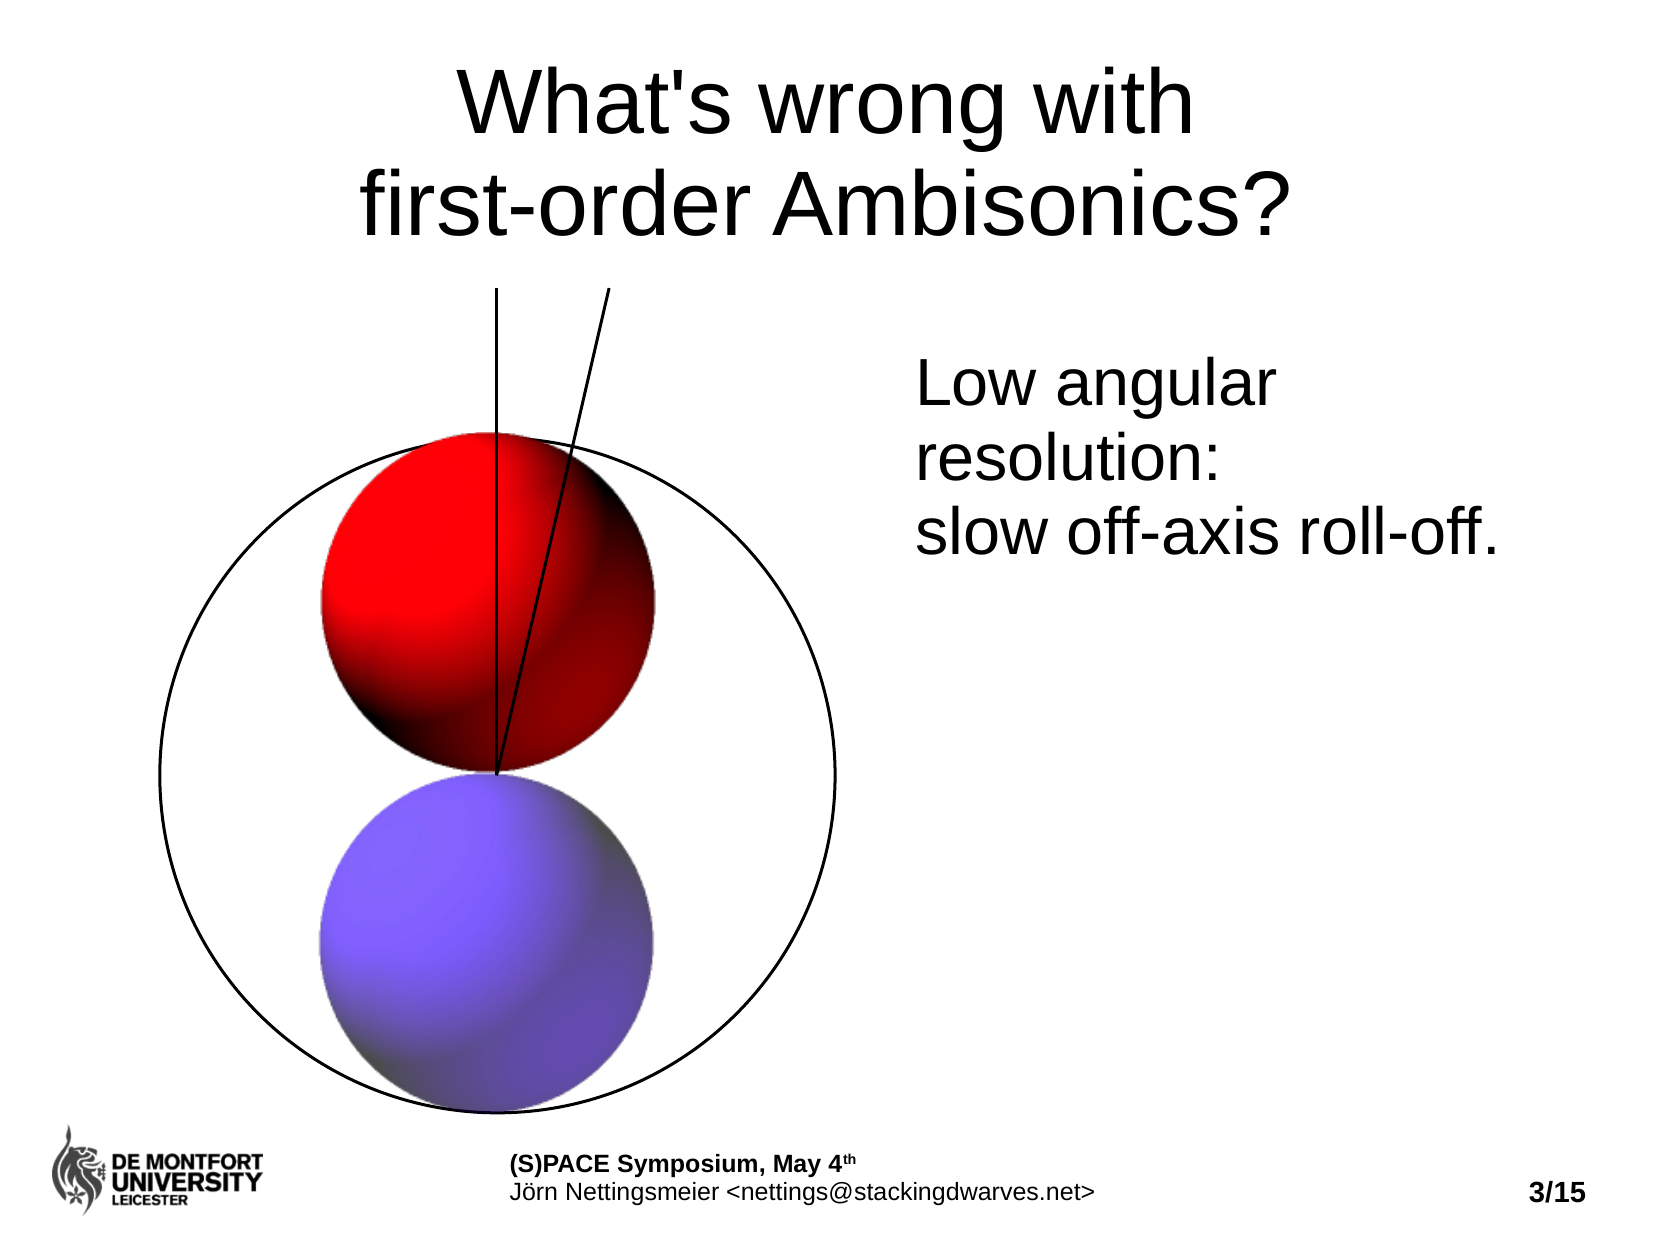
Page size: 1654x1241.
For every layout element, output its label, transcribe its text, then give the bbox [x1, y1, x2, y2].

picture [155, 432, 832, 1121]
picture [498, 432, 574, 758]
text_box Low angular resolution: slow off-axis roll-off. [900, 337, 1576, 664]
title What's wrong with first-order Ambisonics? [82, 50, 1571, 256]
